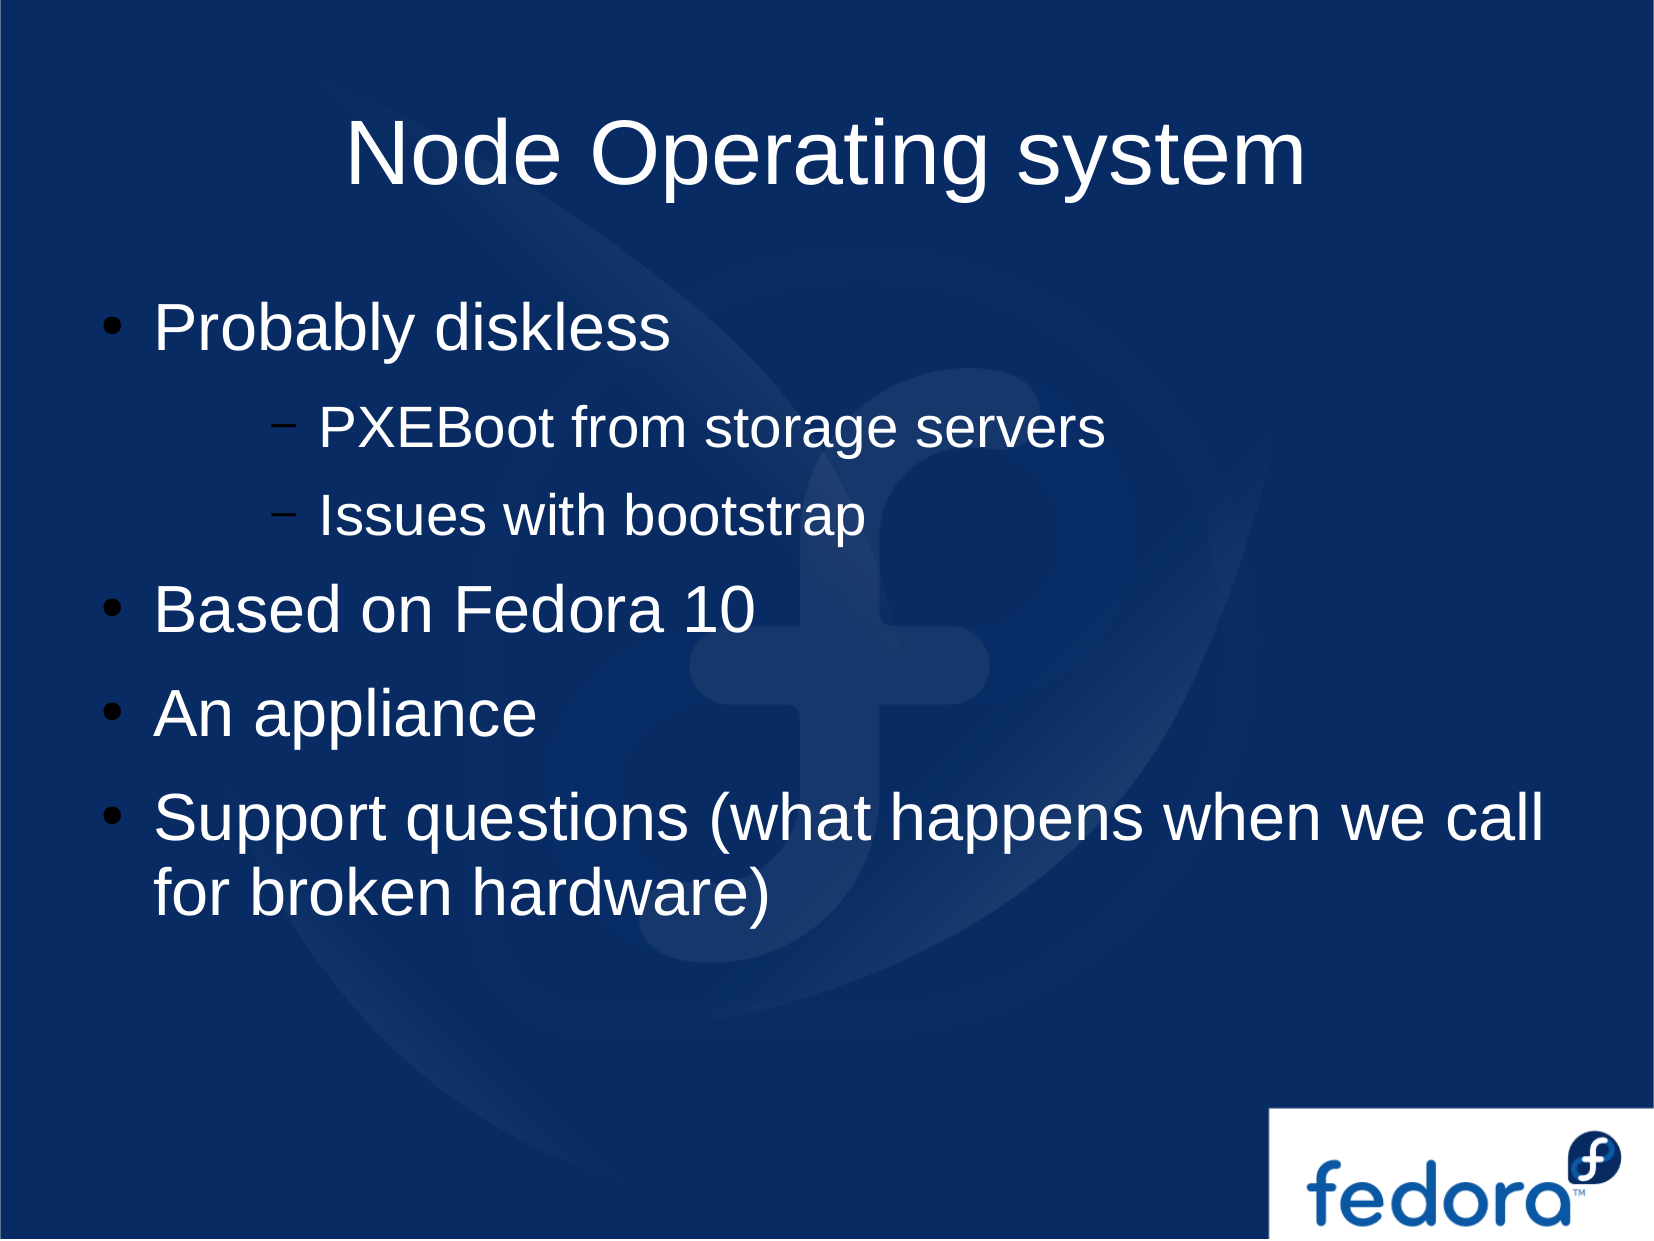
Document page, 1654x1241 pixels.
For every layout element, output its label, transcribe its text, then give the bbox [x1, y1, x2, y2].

title Node Operating system [82, 56, 1571, 250]
list Probably diskless PXEBoot from storage servers Issues with bootstrap Based on Fedora 10 An appliance Support questions (what happens when we call for broken hardware) [82, 290, 1571, 1094]
picture [0, 0, 1654, 1239]
